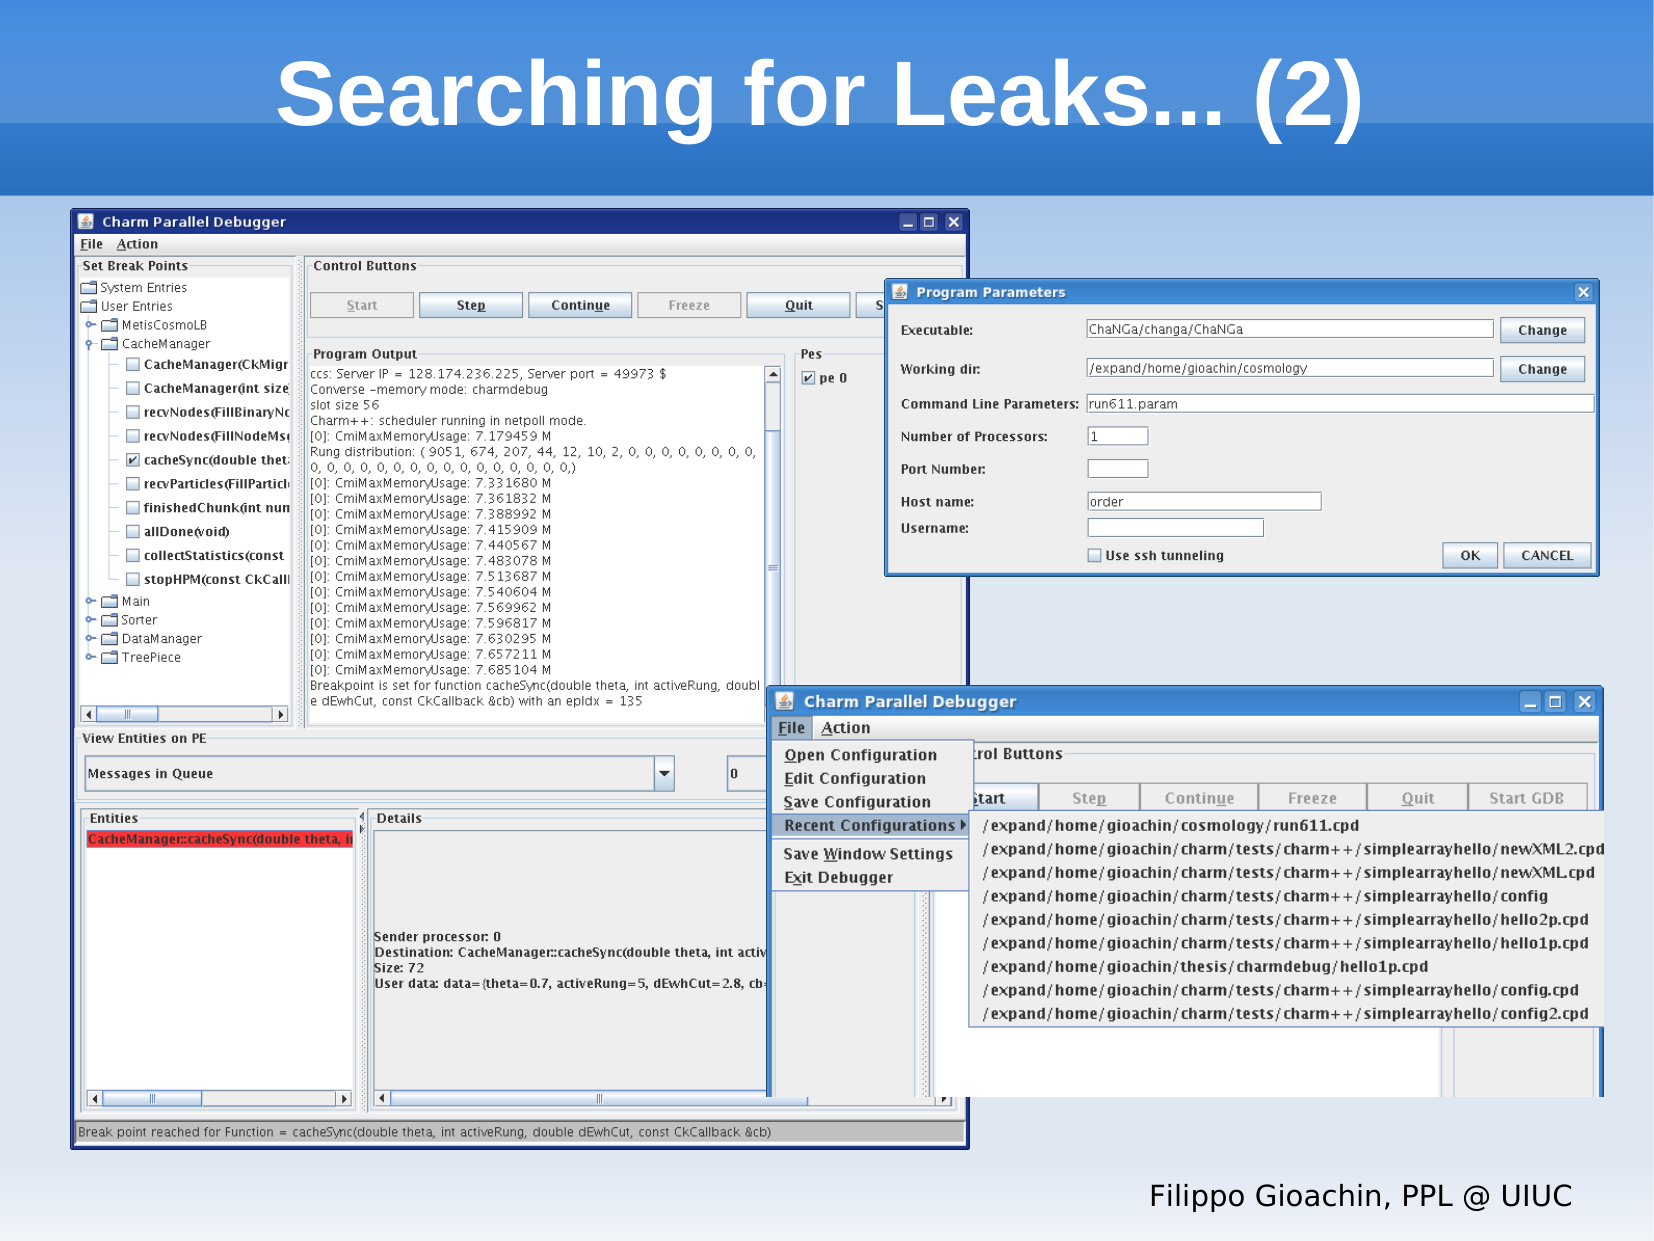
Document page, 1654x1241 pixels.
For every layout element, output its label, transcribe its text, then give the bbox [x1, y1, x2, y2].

picture [0, 0, 1654, 1241]
title Searching for Leaks... (2) [76, 0, 1565, 208]
